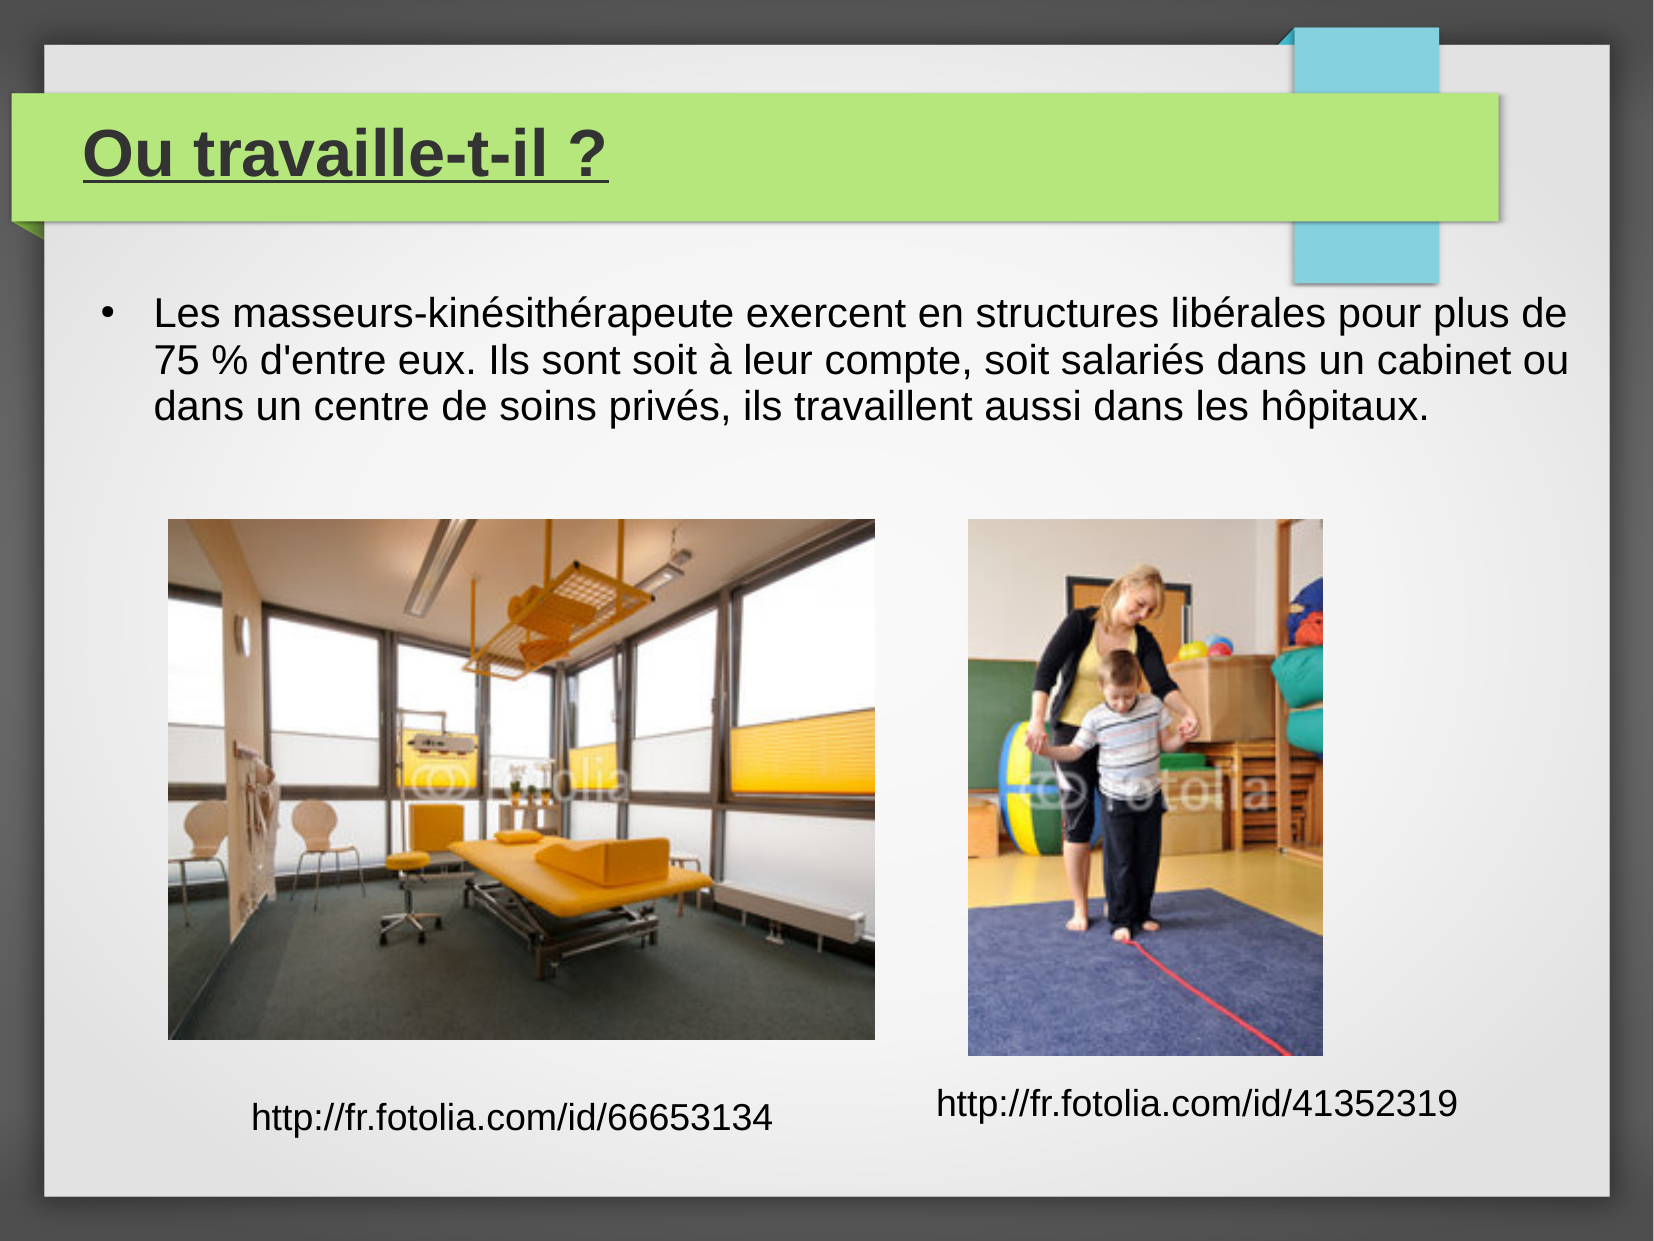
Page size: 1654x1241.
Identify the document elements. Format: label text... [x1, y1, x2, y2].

list Les masseurs-kinésithérapeute exercent en structures libérales pour plus de 75 % d'entre eux. Ils sont soit à leur compte, soit salariés dans un cabinet ou dans un centre de soins privés, ils travaillent aussi dans les hôpitaux. [82, 290, 1571, 1010]
picture [0, 0, 1654, 1241]
text_box http://fr.fotolia.com/id/66653134 [236, 1088, 789, 1146]
title Ou travaille-t-il ? [82, 49, 1571, 257]
text_box http://fr.fotolia.com/id/41352319 [921, 1074, 1474, 1132]
